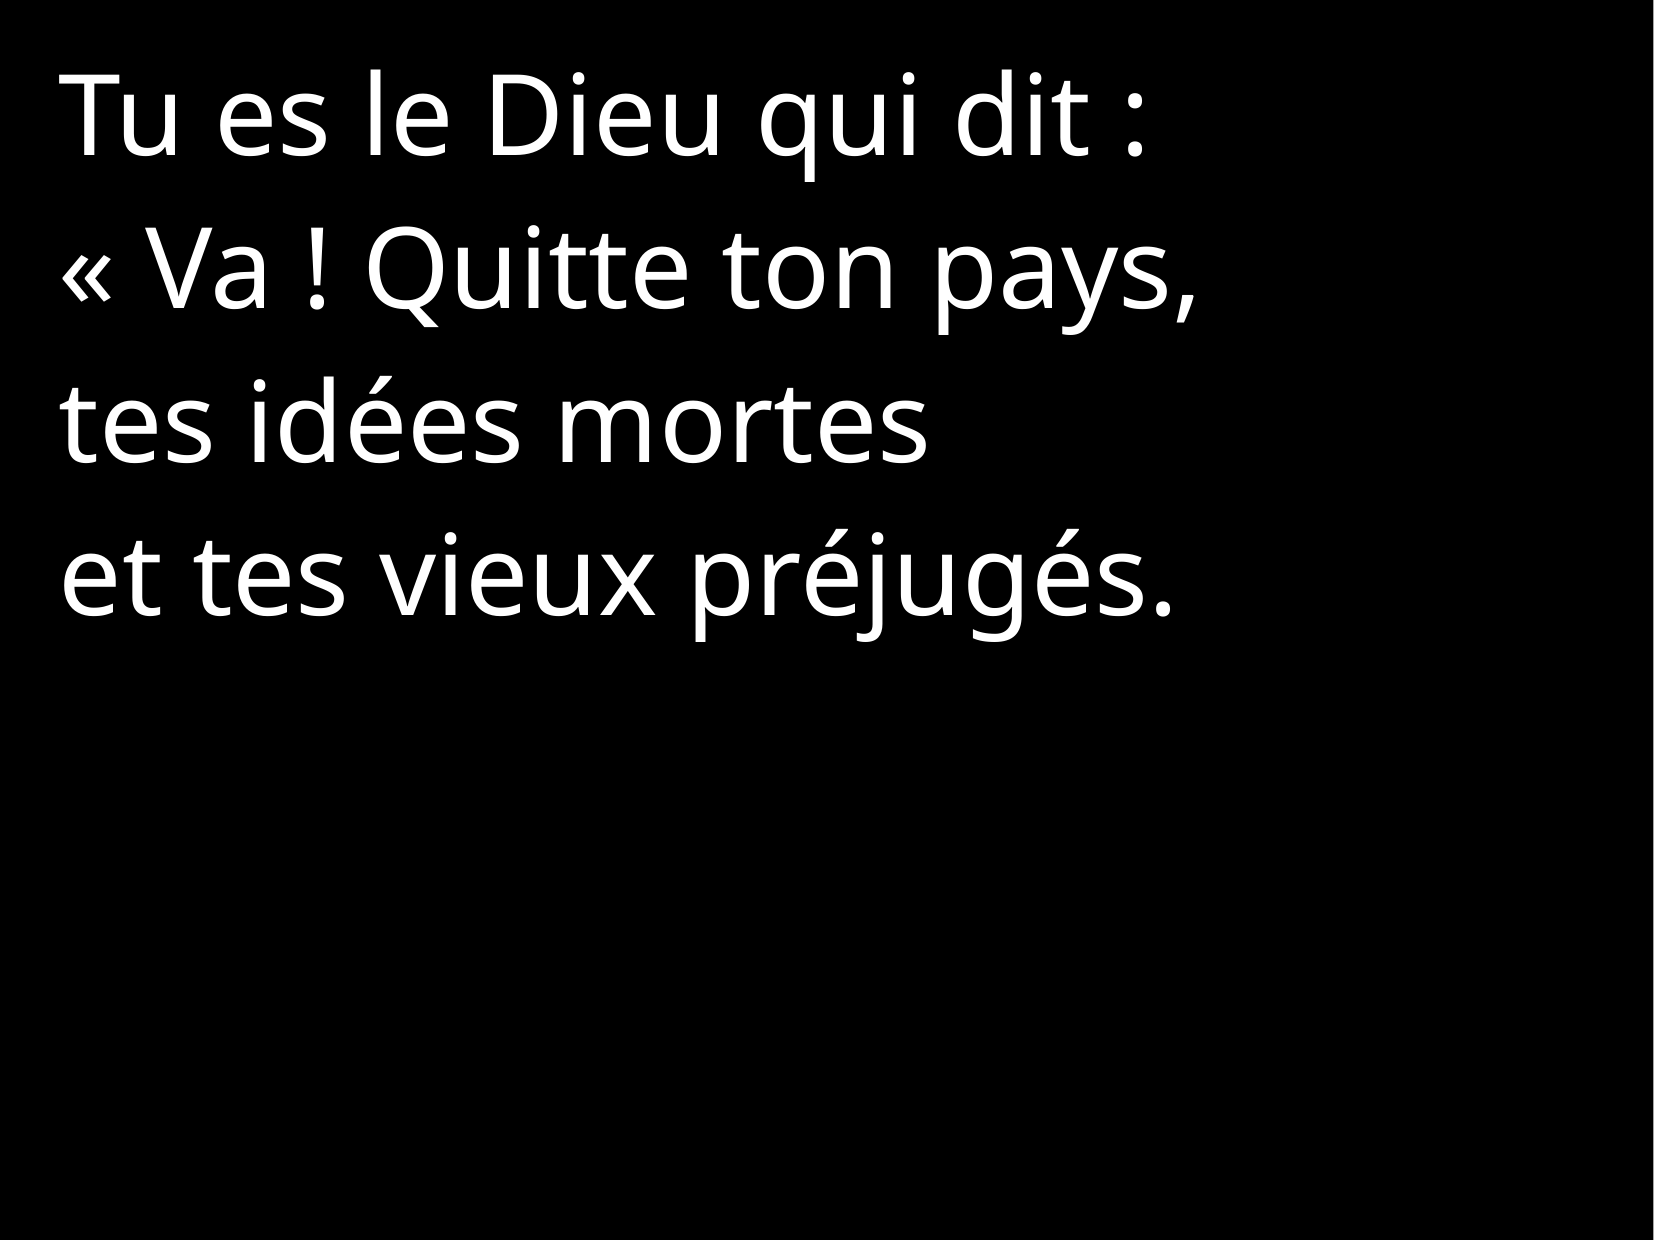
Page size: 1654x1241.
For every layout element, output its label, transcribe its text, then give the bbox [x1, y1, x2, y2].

list Tu es le Dieu qui dit : « Va ! Quitte ton pays, tes idées mortes et tes vieux préjugés. [59, 35, 1654, 1170]
